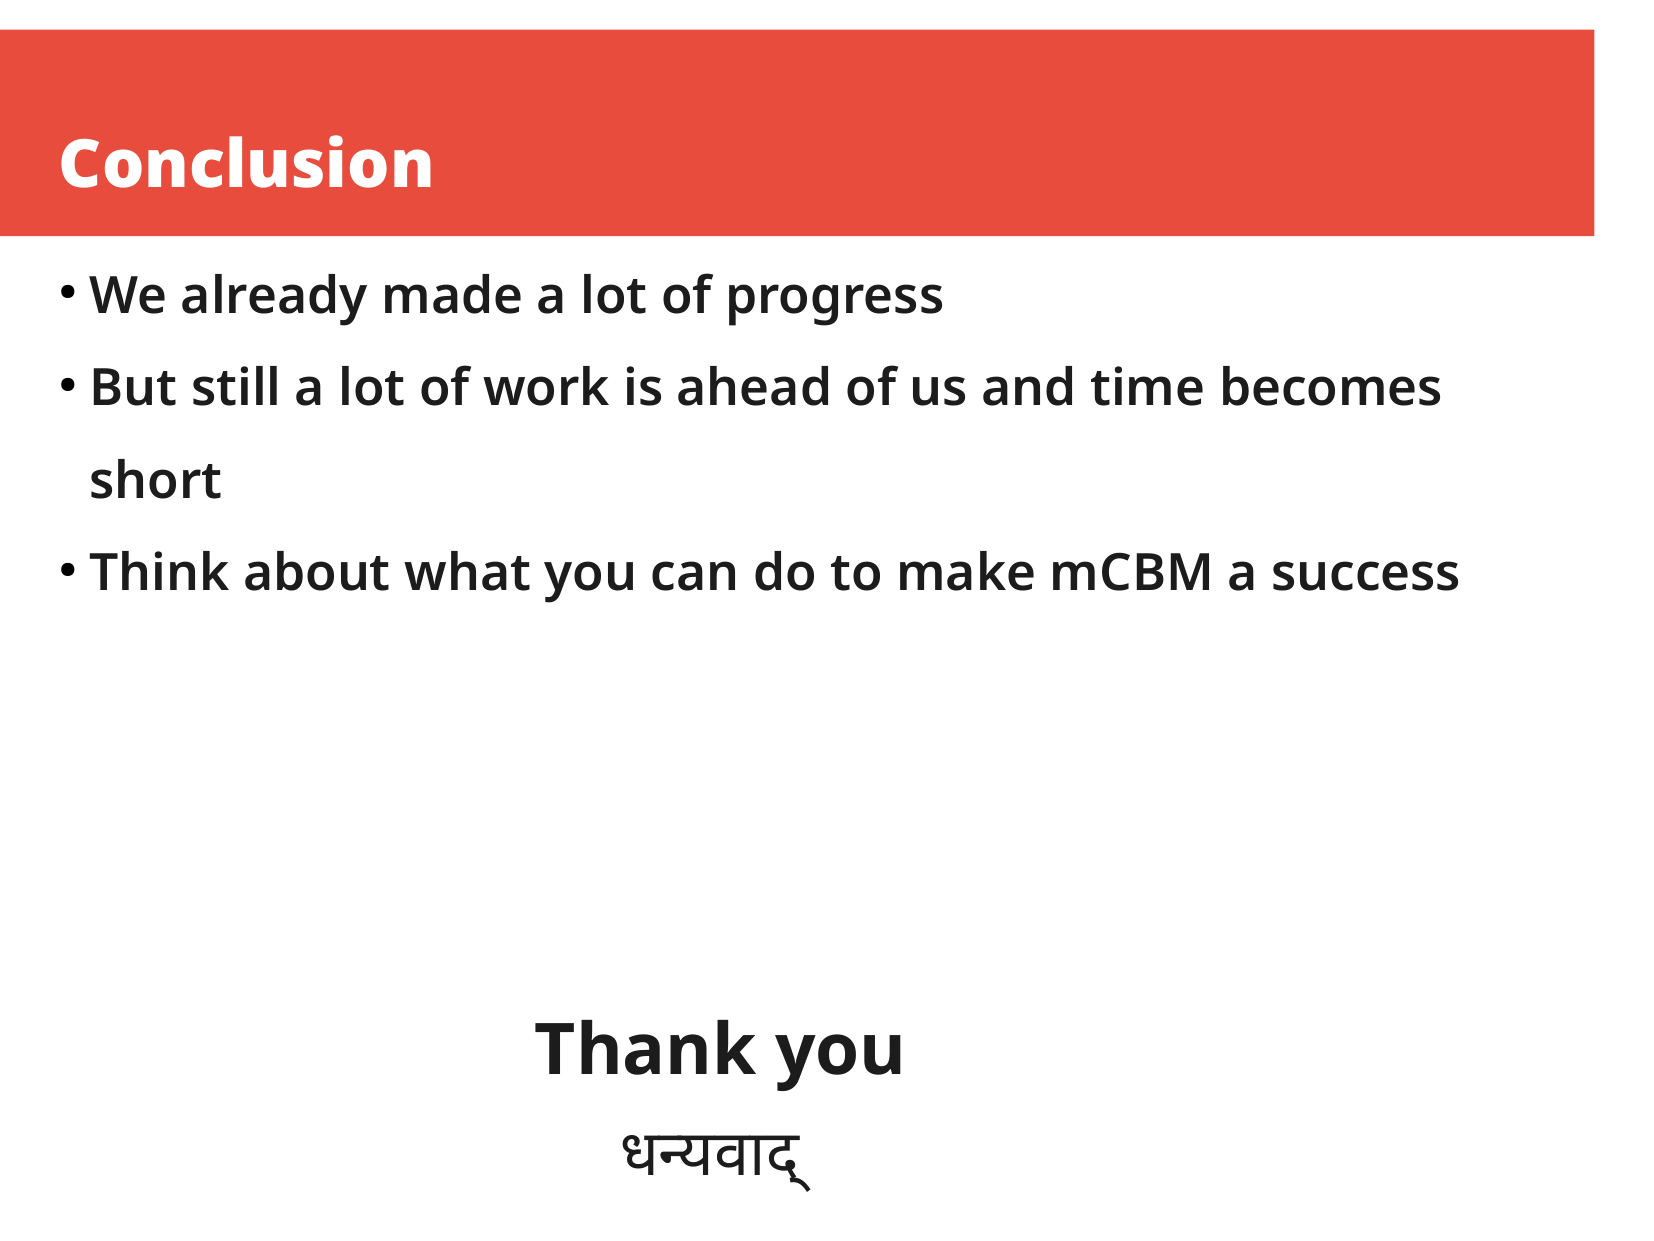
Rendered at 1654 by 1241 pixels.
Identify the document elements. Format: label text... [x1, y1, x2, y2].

title Conclusion [59, 59, 1595, 207]
list We already made a lot of progress But still a lot of work is ahead of us and time becomes short Think about what you can do to make mCBM a success Thank you धन्यवाद् [59, 258, 1601, 1208]
